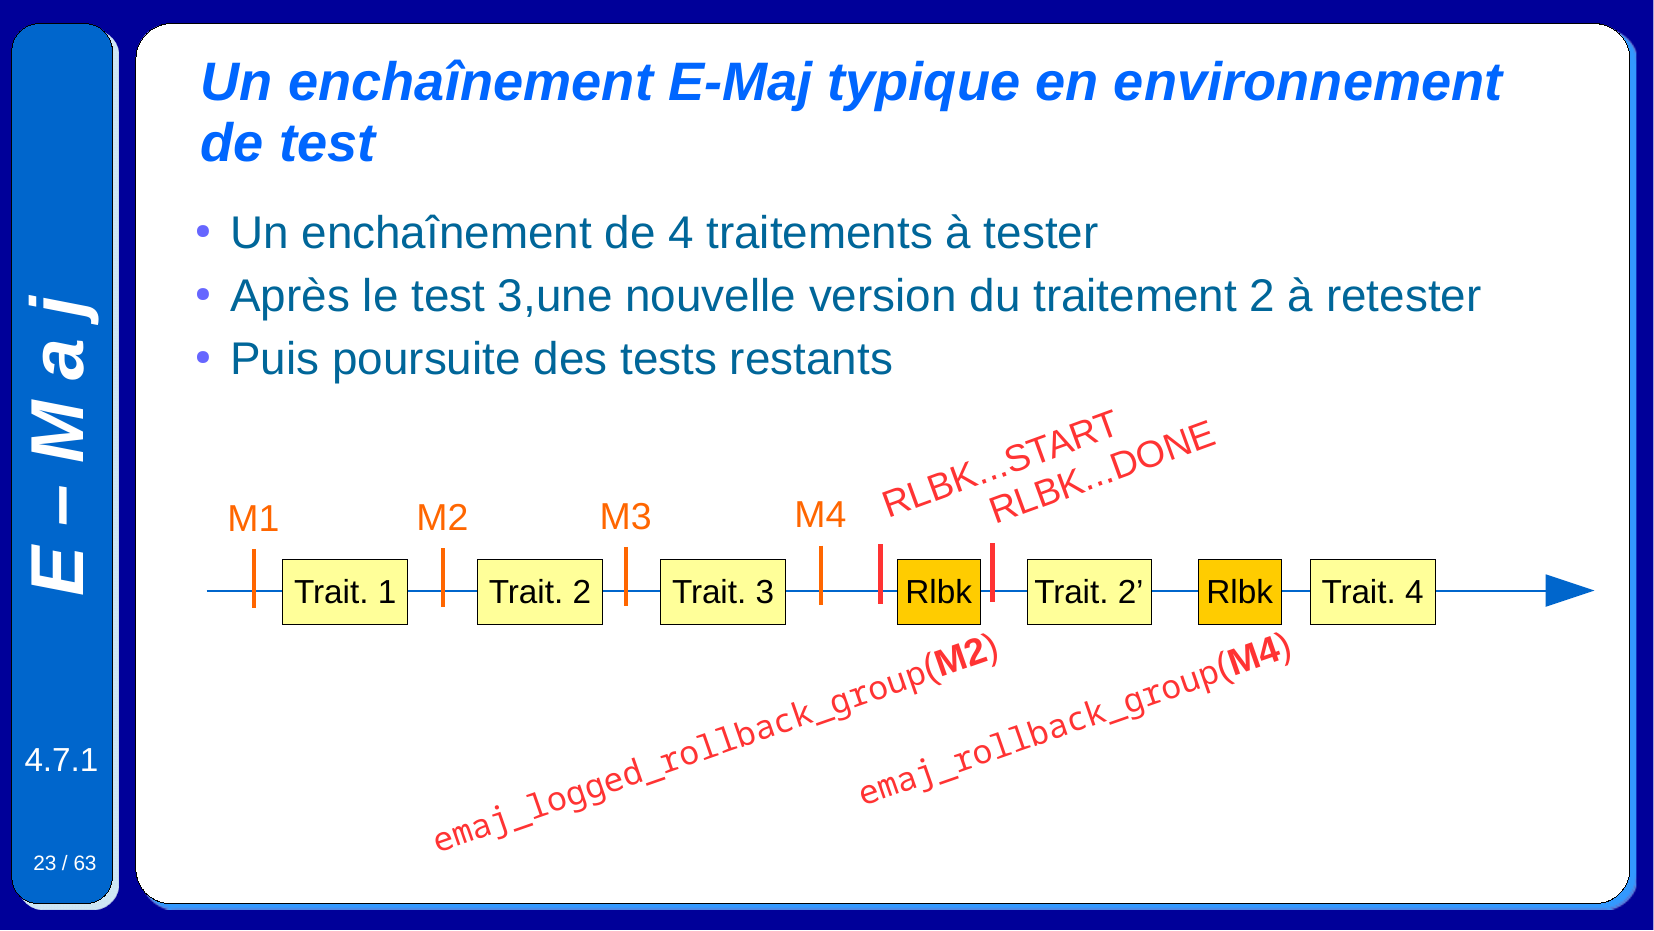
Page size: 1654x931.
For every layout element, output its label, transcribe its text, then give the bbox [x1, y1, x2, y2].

text_box Rlbk [1198, 559, 1282, 625]
text_box Rlbk [897, 559, 981, 625]
text_box Trait. 2’ [1027, 559, 1152, 625]
text_box Trait. 1 [282, 559, 408, 625]
title Un enchaînement E-Maj typique en environnement de test [200, 34, 1575, 191]
text_box M1 [212, 490, 295, 547]
text_box M2 [401, 488, 484, 546]
text_box M4 [779, 486, 862, 544]
text_box RLBK...START [860, 389, 1137, 539]
text_box Trait. 2 [477, 559, 603, 625]
text_box RLBK...DONE [967, 399, 1238, 545]
text_box emaj_logged_rollback_group(M2) [409, 610, 1025, 884]
text_box Trait. 4 [1310, 559, 1436, 625]
text_box emaj_rollback_group(M4) [834, 609, 1318, 837]
text_box Trait. 3 [660, 559, 786, 625]
text_box M3 [584, 487, 667, 545]
list Un enchaînement de 4 traitements à tester Après le test 3,une nouvelle version du traitement 2 à retester Puis poursuite des tests restants [177, 206, 1587, 385]
